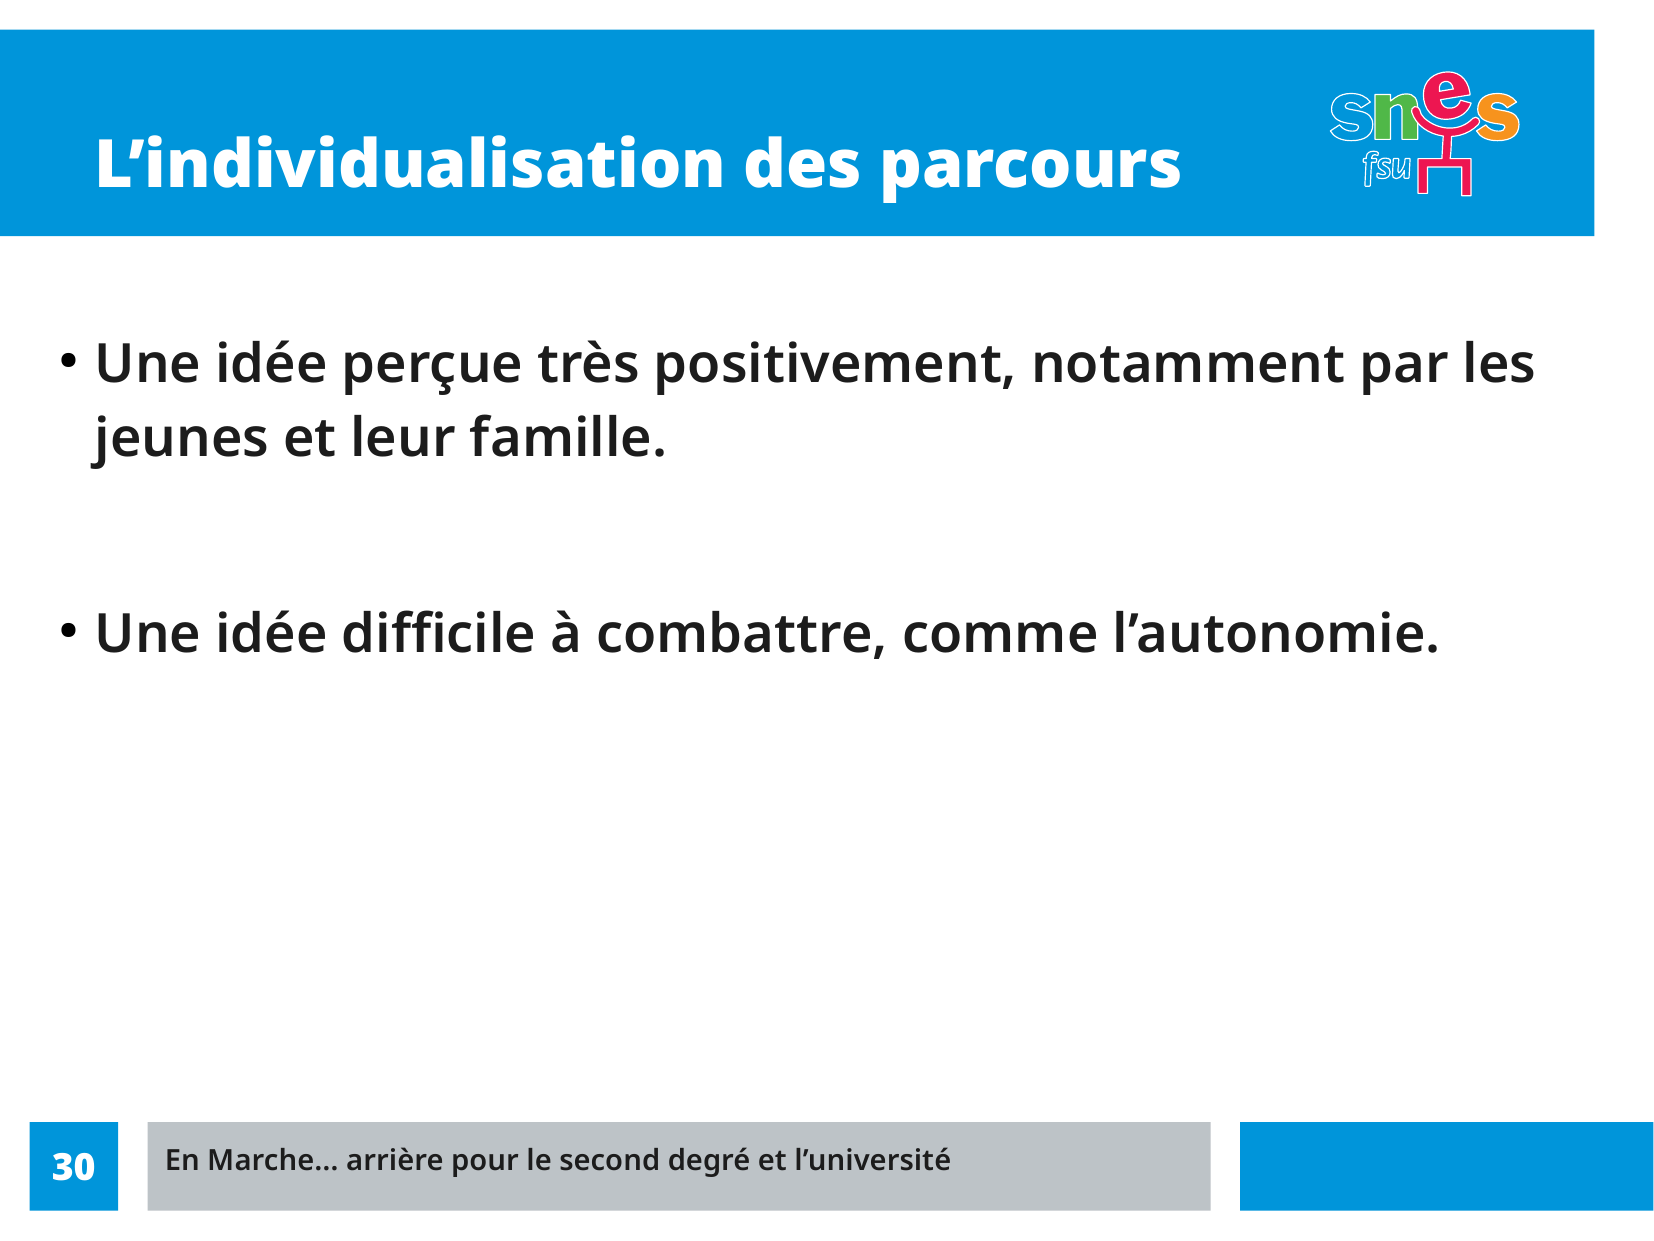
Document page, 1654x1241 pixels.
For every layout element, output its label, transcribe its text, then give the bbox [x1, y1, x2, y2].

list Une idée perçue très positivement, notamment par les jeunes et leur famille. Une idée difficile à combattre, comme l’autonomie. [59, 324, 1565, 1093]
title L’individualisation des parcours [59, 59, 1595, 207]
list En Marche… arrière pour le second degré et l’université [164, 1139, 1183, 1217]
